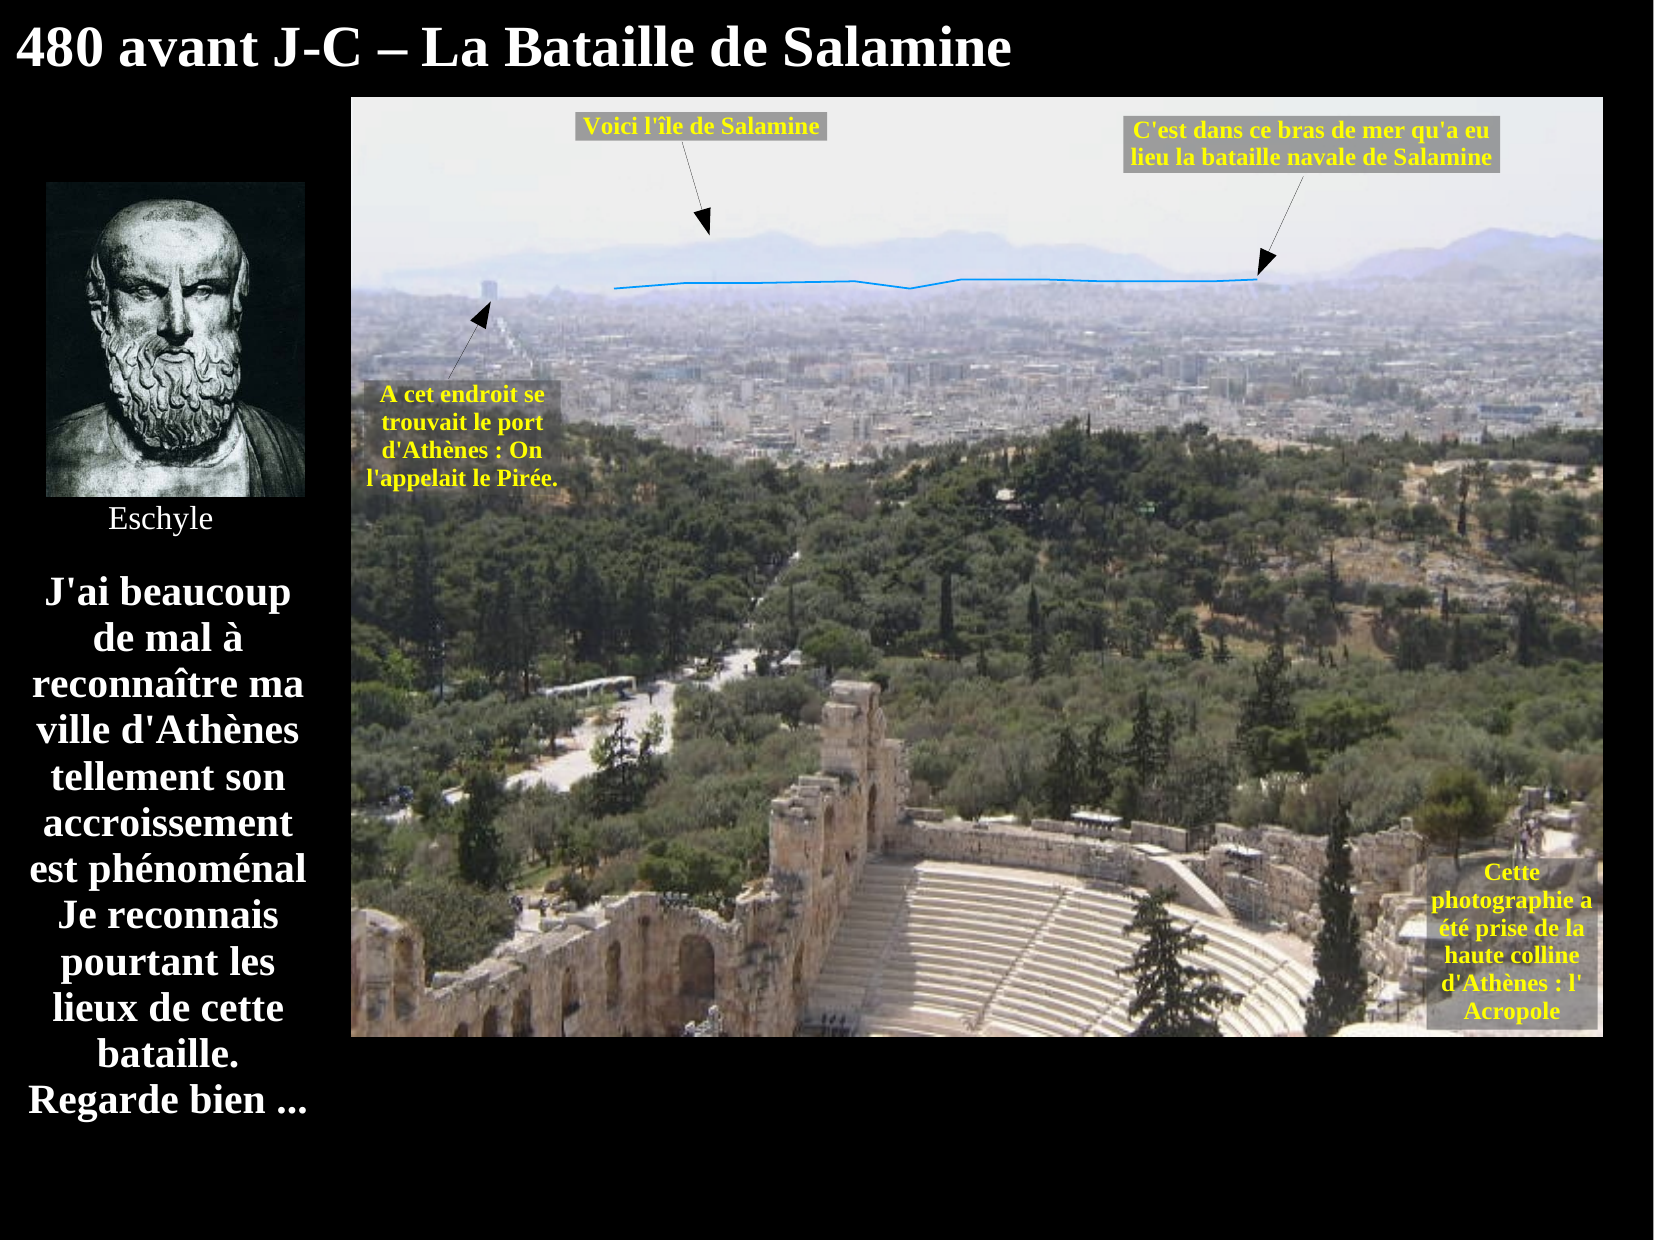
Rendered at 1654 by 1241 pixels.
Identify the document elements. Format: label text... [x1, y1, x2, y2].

text_box Eschyle [77, 500, 245, 538]
text_box Cette photographie a été prise de la haute colline d'Athènes : l' Acropole [1426, 858, 1598, 1030]
text_box Voici l'île de Salamine [575, 112, 828, 141]
picture [351, 97, 1603, 1037]
text_box C'est dans ce bras de mer qu'a eu lieu la bataille navale de Salamine [1123, 115, 1501, 173]
text_box A cet endroit se trouvait le port d'Athènes : On l'appelait le Pirée. [364, 380, 561, 495]
picture [46, 182, 305, 497]
text_box 480 avant J-C – La Bataille de Salamine [16, 14, 1179, 81]
text_box J'ai beaucoup de mal à reconnaître ma ville d'Athènes tellement son accroissement est phénoménal Je reconnais pourtant les lieux de cette bataille. Regarde bien ... [18, 567, 319, 1135]
